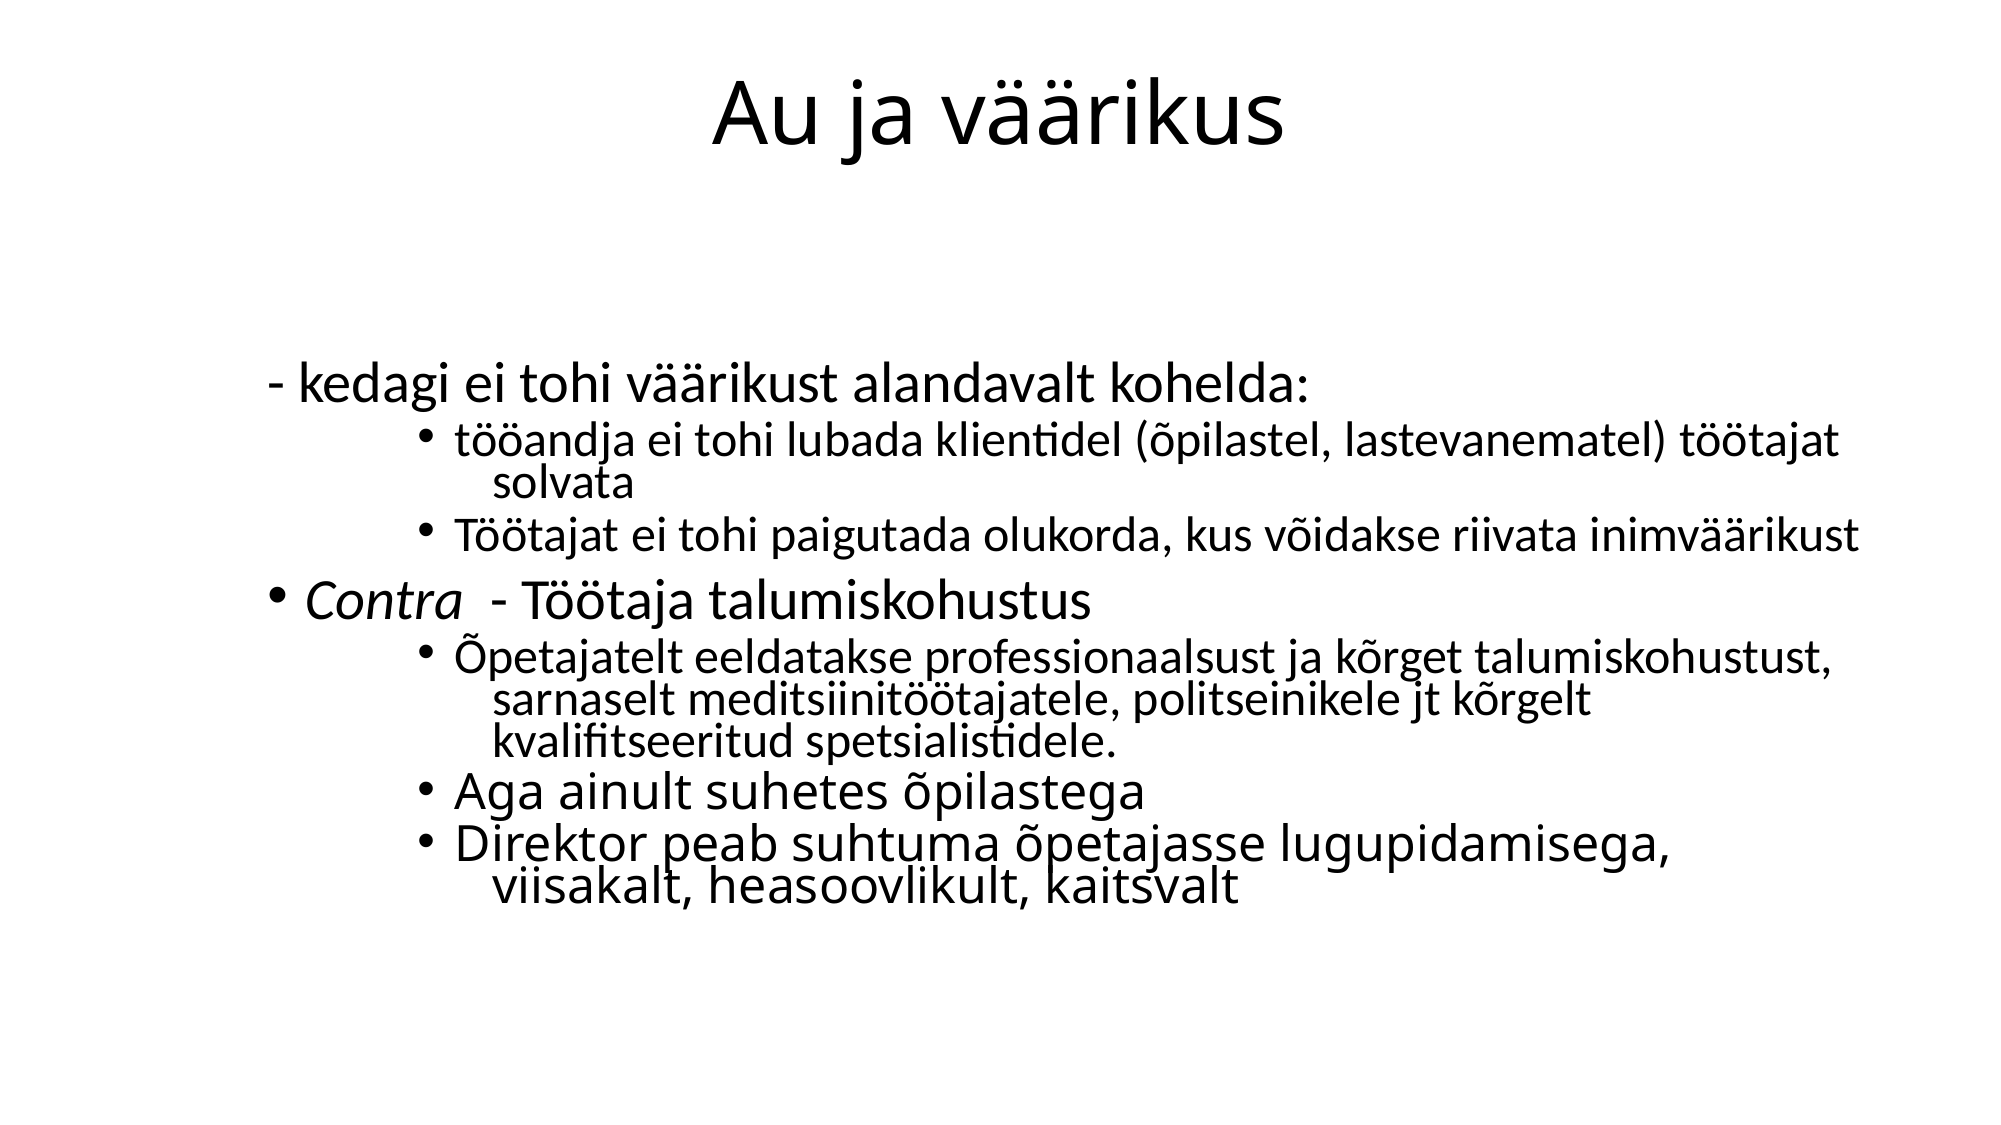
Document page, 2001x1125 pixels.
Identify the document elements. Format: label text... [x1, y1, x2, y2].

title Au ja väärikus [137, 59, 1863, 278]
list - kedagi ei tohi väärikust alandavalt kohelda: tööandja ei tohi lubada klientidel (õpilastel, lastevanematel) töötajat solvata Töötajat ei tohi paigutada olukorda, kus võidakse riivata inimväärikust Contra - Töötaja talumiskohustus Õpetajatelt eeldatakse professionaalsust ja kõrget talumiskohustust, sarnaselt meditsiinitöötajatele, politseinikele jt kõrgelt kvalifitseeritud spetsialistidele. Aga ainult suhetes õpilastega Direktor peab suhtuma õpetajasse lugupidamisega, viisakalt, heasoovlikult, kaitsvalt [252, 356, 1888, 977]
